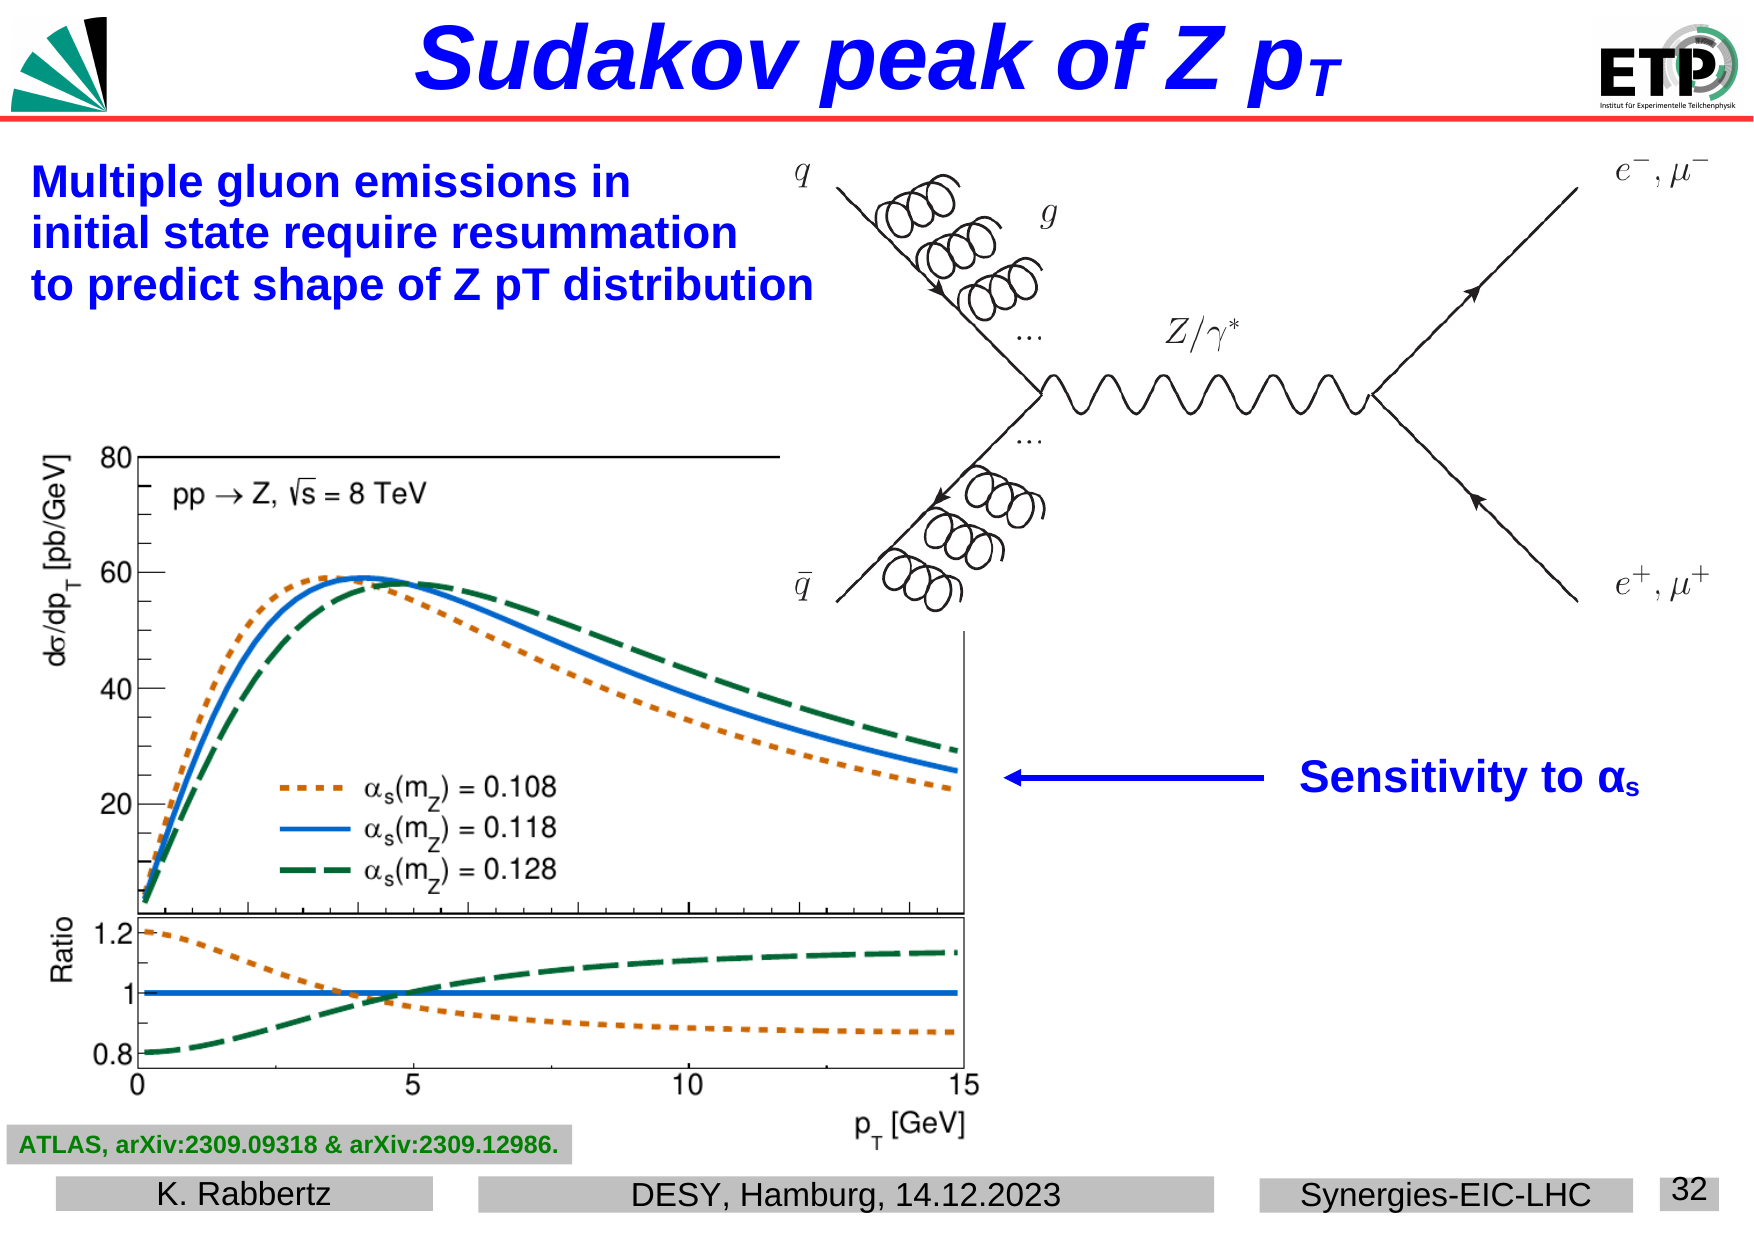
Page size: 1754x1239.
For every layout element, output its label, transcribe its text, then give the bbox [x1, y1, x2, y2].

text_box Multiple gluon emissions in initial state require resummation to predict shape of Z pT distribution [18, 150, 827, 316]
text_box ATLAS, arXiv:2309.09318 & arXiv:2309.12986. [6, 1124, 573, 1165]
picture [17, 136, 1724, 1164]
text_box Sensitivity to αs [1287, 745, 1652, 809]
picture [1630, 17, 1745, 112]
title Sudakov peak of Z pT [124, 0, 1630, 116]
picture [11, 17, 107, 113]
